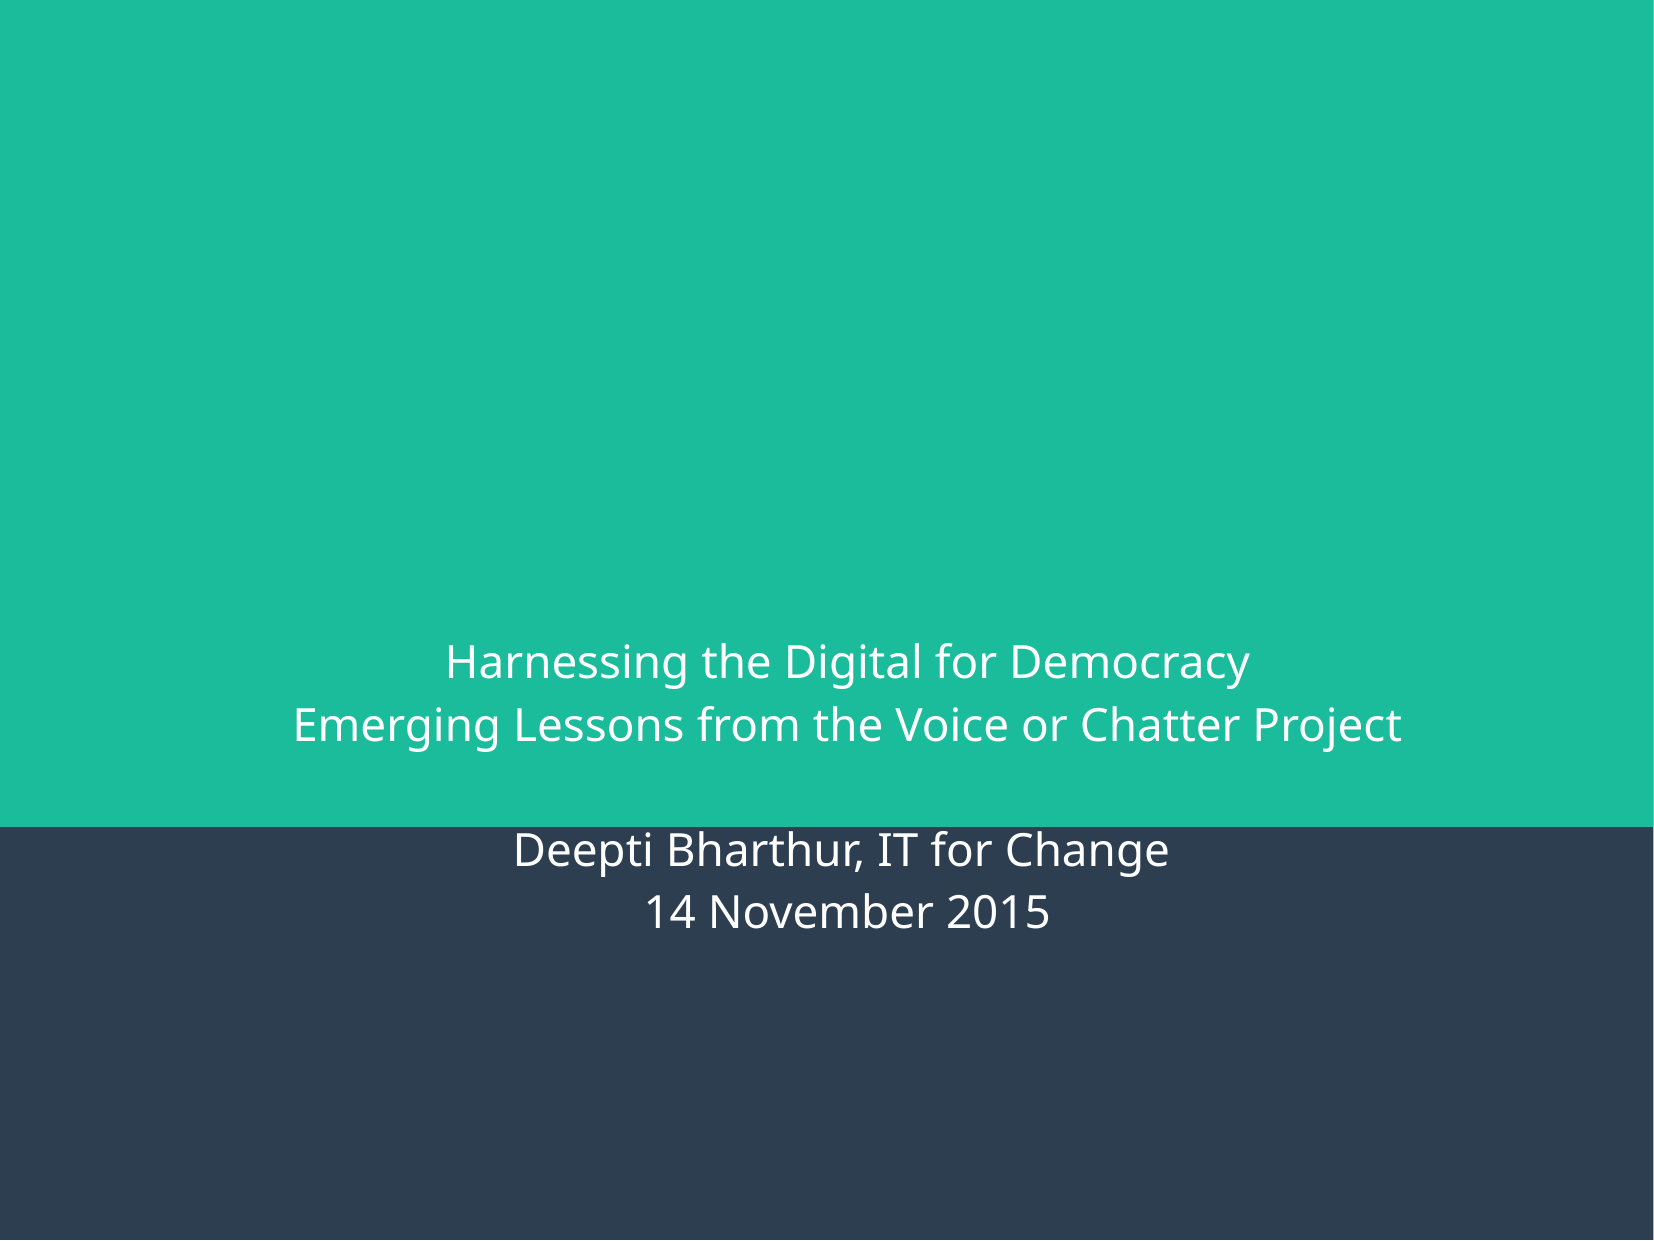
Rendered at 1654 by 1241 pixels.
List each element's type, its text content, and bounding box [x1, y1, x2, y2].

subtitle Harnessing the Digital for Democracy Emerging Lessons from the Voice or Chatter Project Deepti Bharthur, IT for Change 14 November 2015 [90, 420, 1606, 1215]
